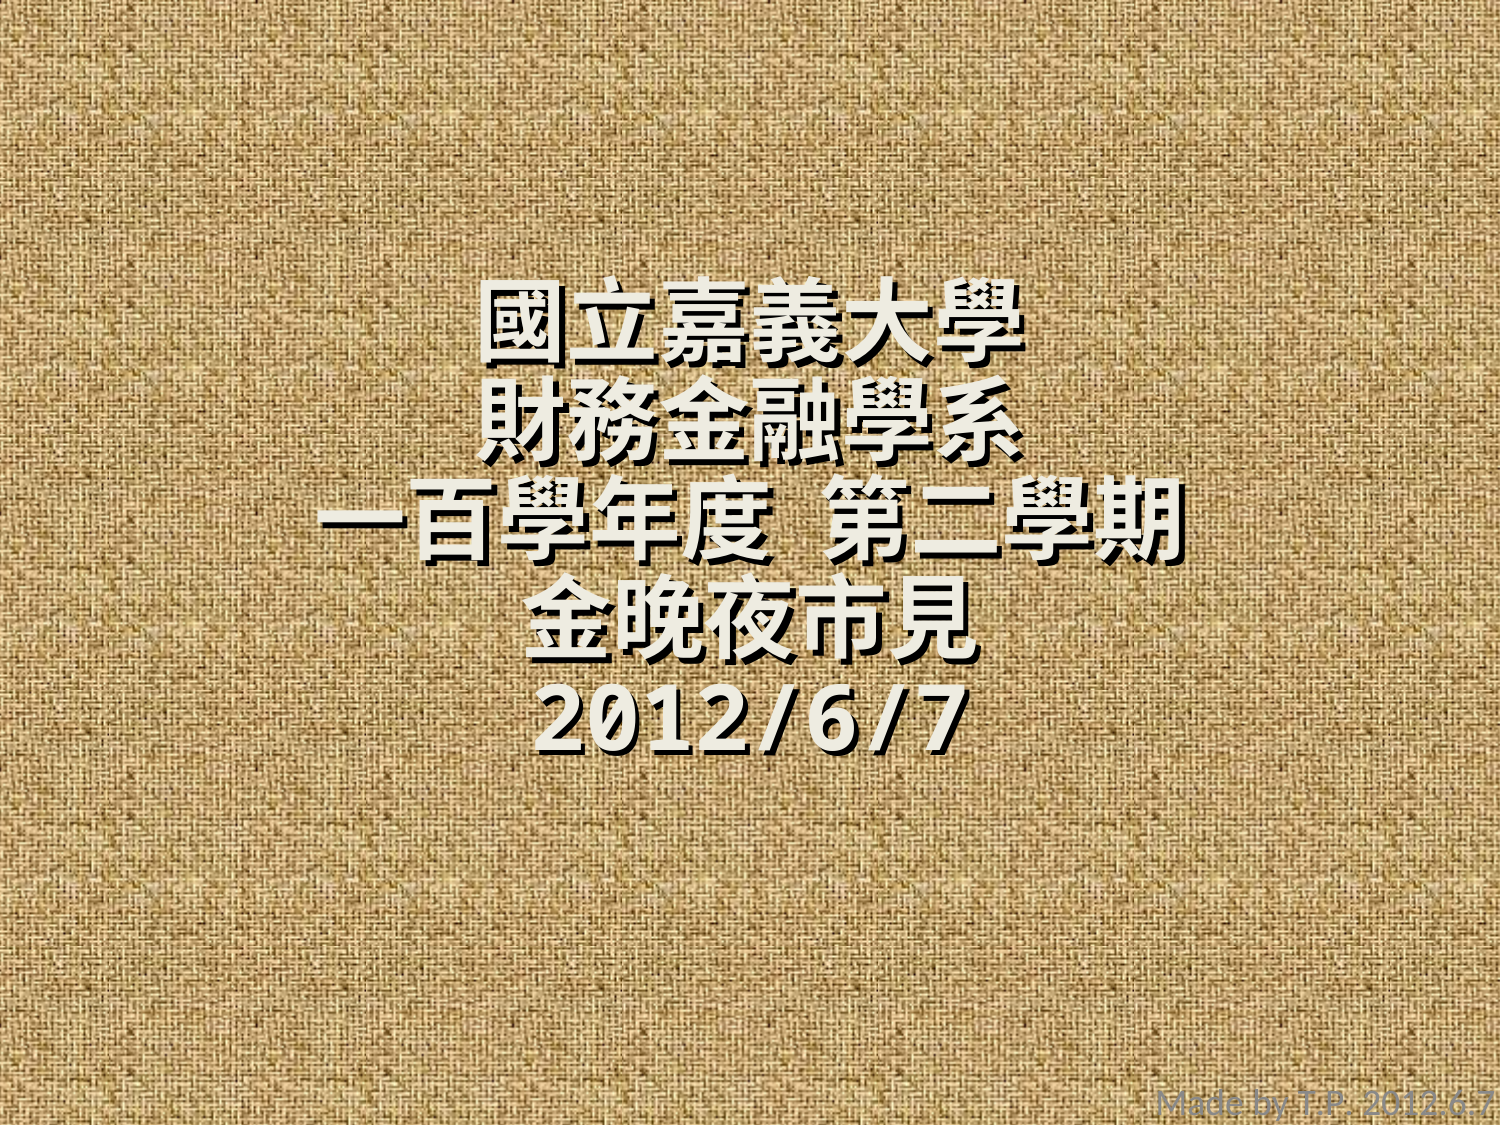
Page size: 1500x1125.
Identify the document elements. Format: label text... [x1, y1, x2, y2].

text_box 國立嘉義大學 財務金融學系 一百學年度 第二學期 金晚夜市見 2012/6/7 [112, 243, 1388, 804]
picture [0, 0, 1500, 1125]
text_box Made by T.P. 2012.6.7 [1056, 1070, 1500, 1125]
